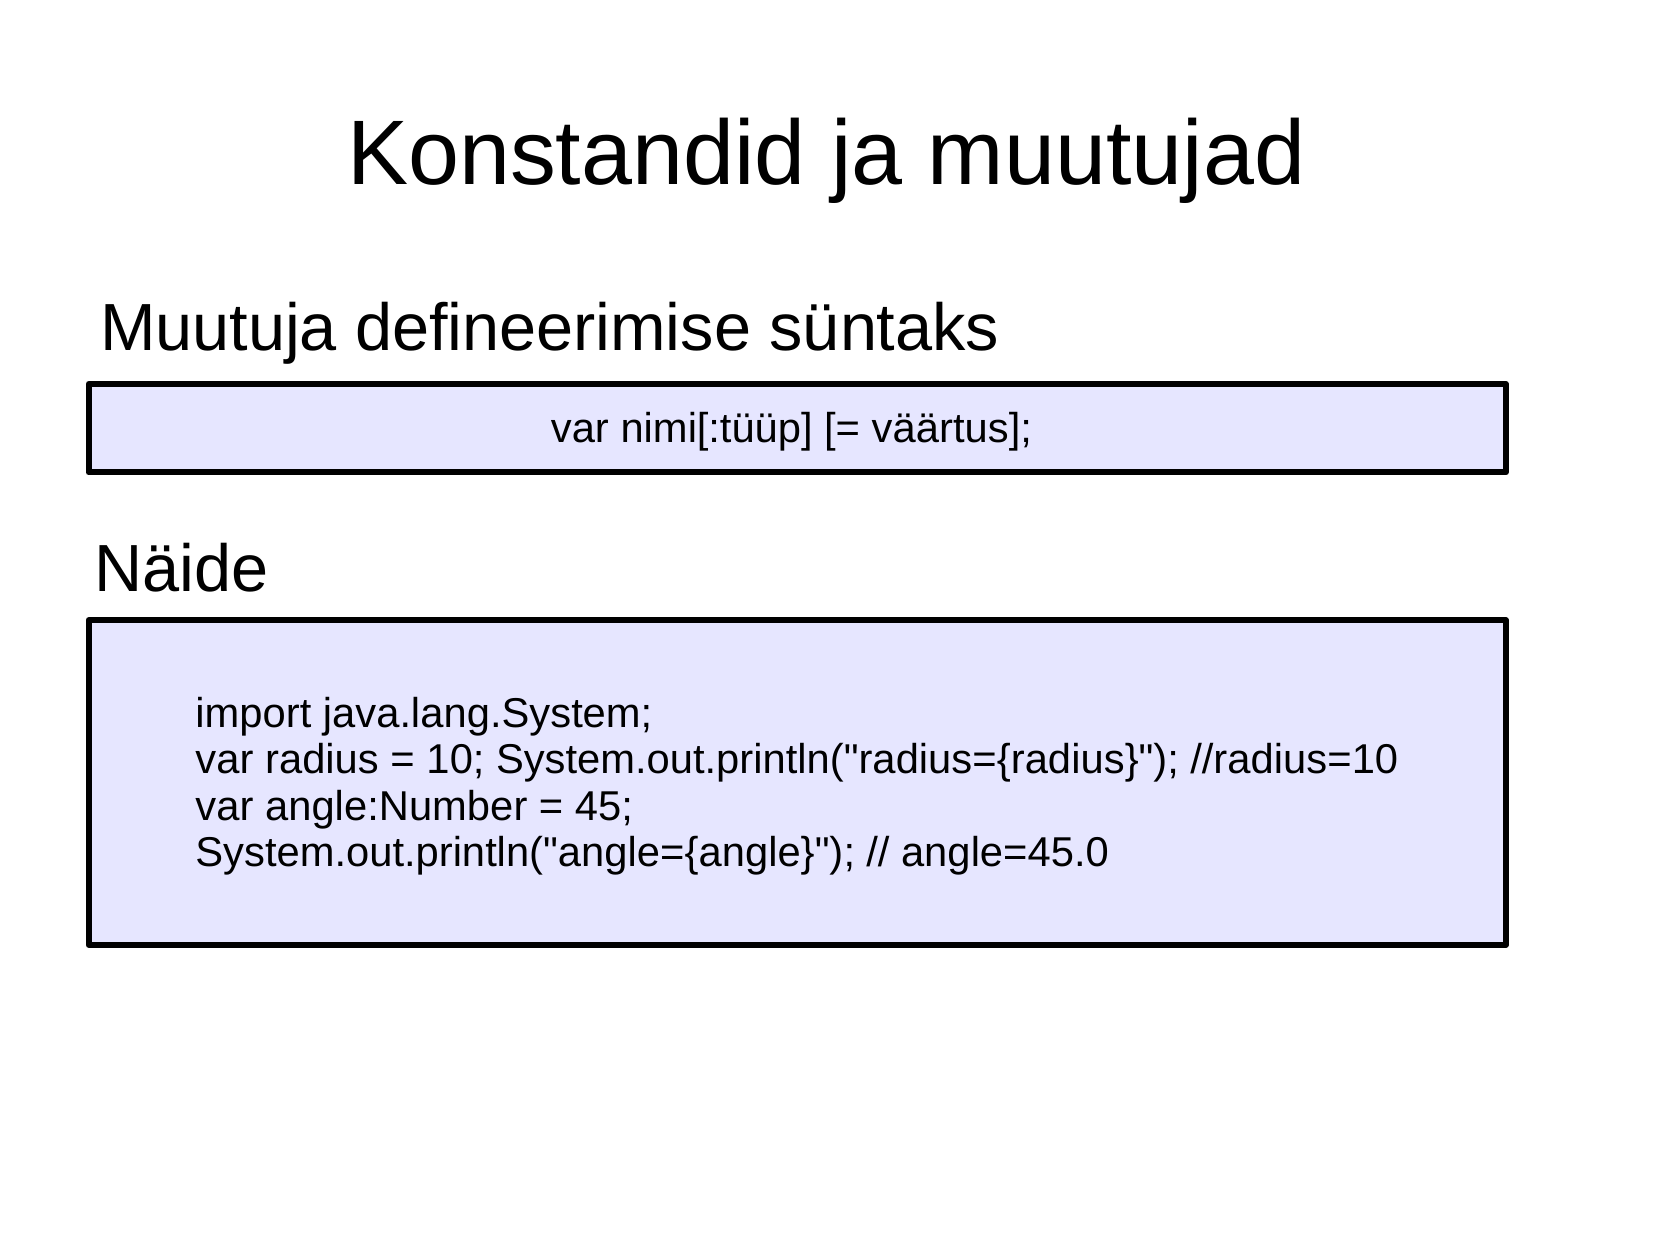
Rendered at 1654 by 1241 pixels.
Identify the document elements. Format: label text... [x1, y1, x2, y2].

title Konstandid ja muutujad [82, 56, 1571, 250]
list Näide [76, 531, 1565, 626]
text_box import java.lang.System; var radius = 10; System.out.println("radius={radius}"); //radius=10 var angle:Number = 45; System.out.println("angle={angle}"); // angle=45.0 [88, 620, 1506, 945]
list Muutuja defineerimise süntaks [82, 290, 1571, 384]
text_box var nimi[:tüüp] [= väärtus]; [88, 383, 1506, 473]
